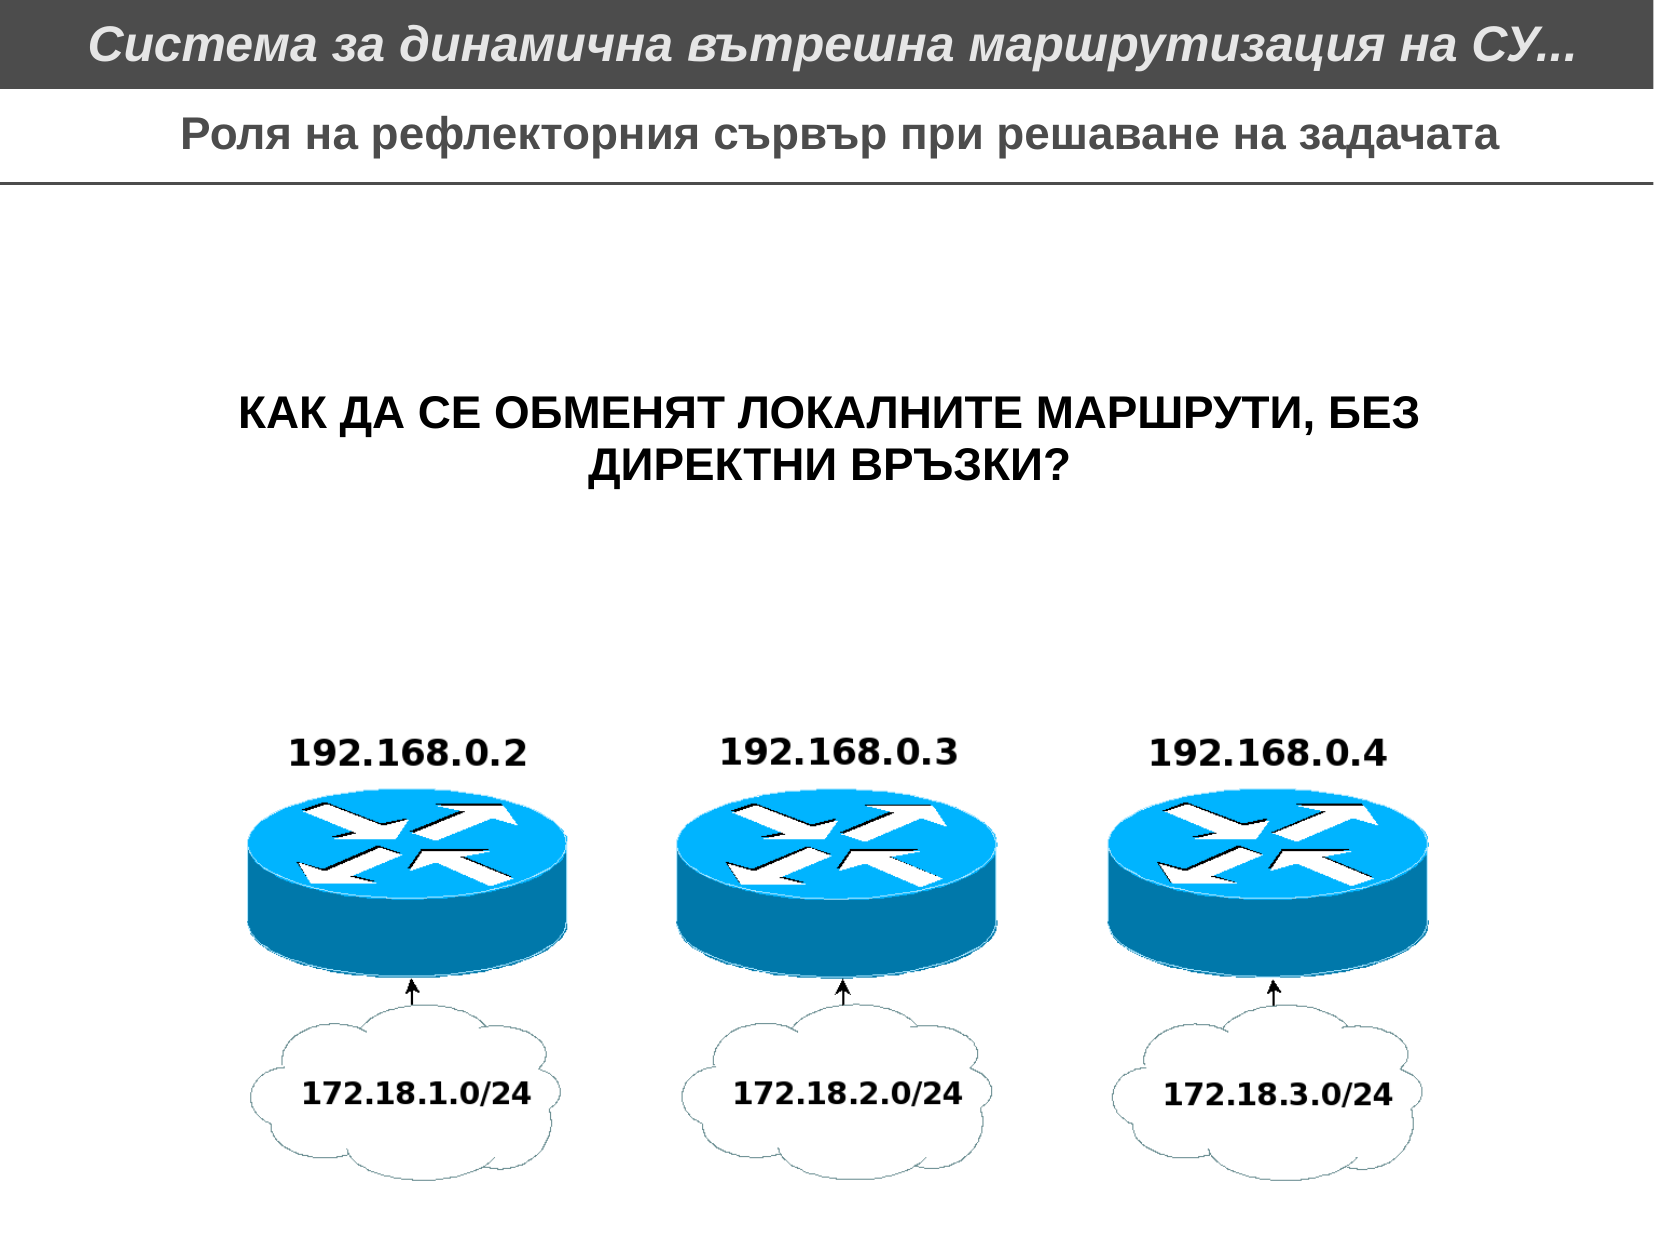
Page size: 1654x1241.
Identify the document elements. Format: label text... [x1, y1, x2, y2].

picture [247, 729, 1430, 1182]
picture [307, 804, 407, 839]
text_box Роля на рефлекторния сървър при решаване на задачата [165, 100, 1514, 167]
text_box КАК ДА СЕ ОБМЕНЯТ ЛОКАЛНИТЕ МАРШРУТИ, БЕЗ ДИРЕКТНИ ВРЪЗКИ? [135, 379, 1524, 498]
picture [414, 805, 516, 840]
picture [411, 850, 511, 885]
text_box Система за динамична вътрешна маршрутизация на СУ... [72, 9, 1594, 80]
picture [300, 847, 399, 883]
text_box [0, 0, 1654, 89]
